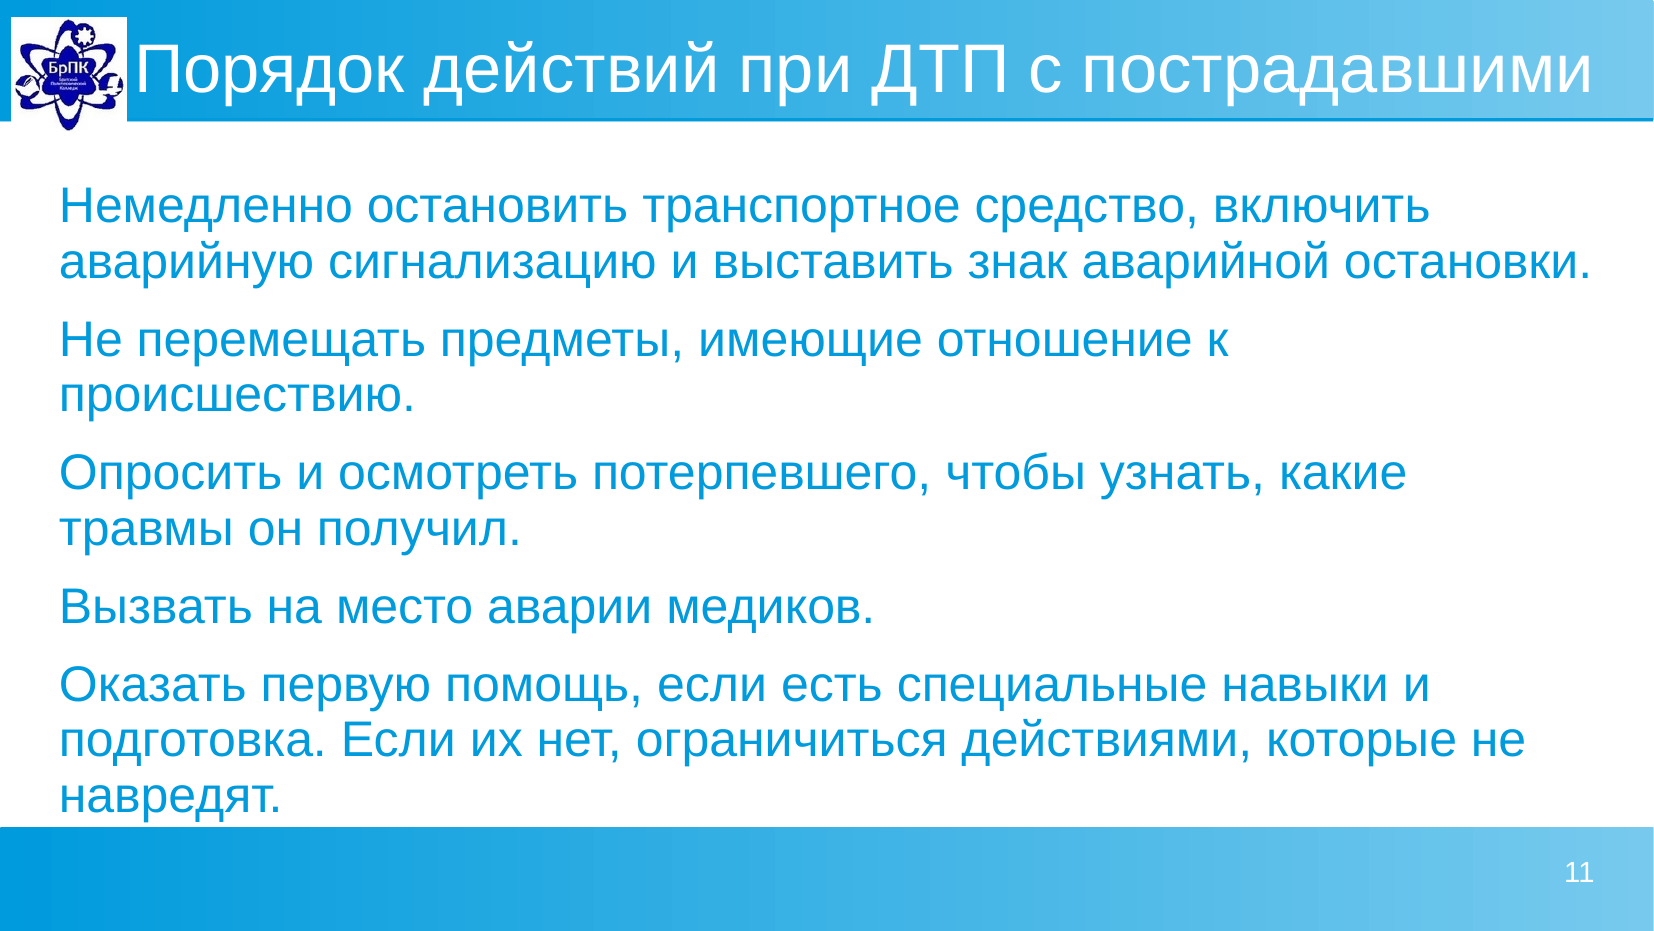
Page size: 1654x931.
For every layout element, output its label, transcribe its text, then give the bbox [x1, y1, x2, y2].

title Порядок действий при ДТП с пострадавшими [127, 30, 1633, 108]
list Немедленно остановить транспортное средство, включить аварийную сигнализацию и выставить знак аварийной остановки. Не перемещать предметы, имеющие отношение к происшествию. Опросить и осмотреть потерпевшего, чтобы узнать, какие травмы он получил. Вызвать на место аварии медиков. Оказать первую помощь, если есть специальные навыки и подготовка. Если их нет, ограничиться действиями, которые не навредят. [59, 177, 1595, 768]
picture [11, 18, 127, 132]
